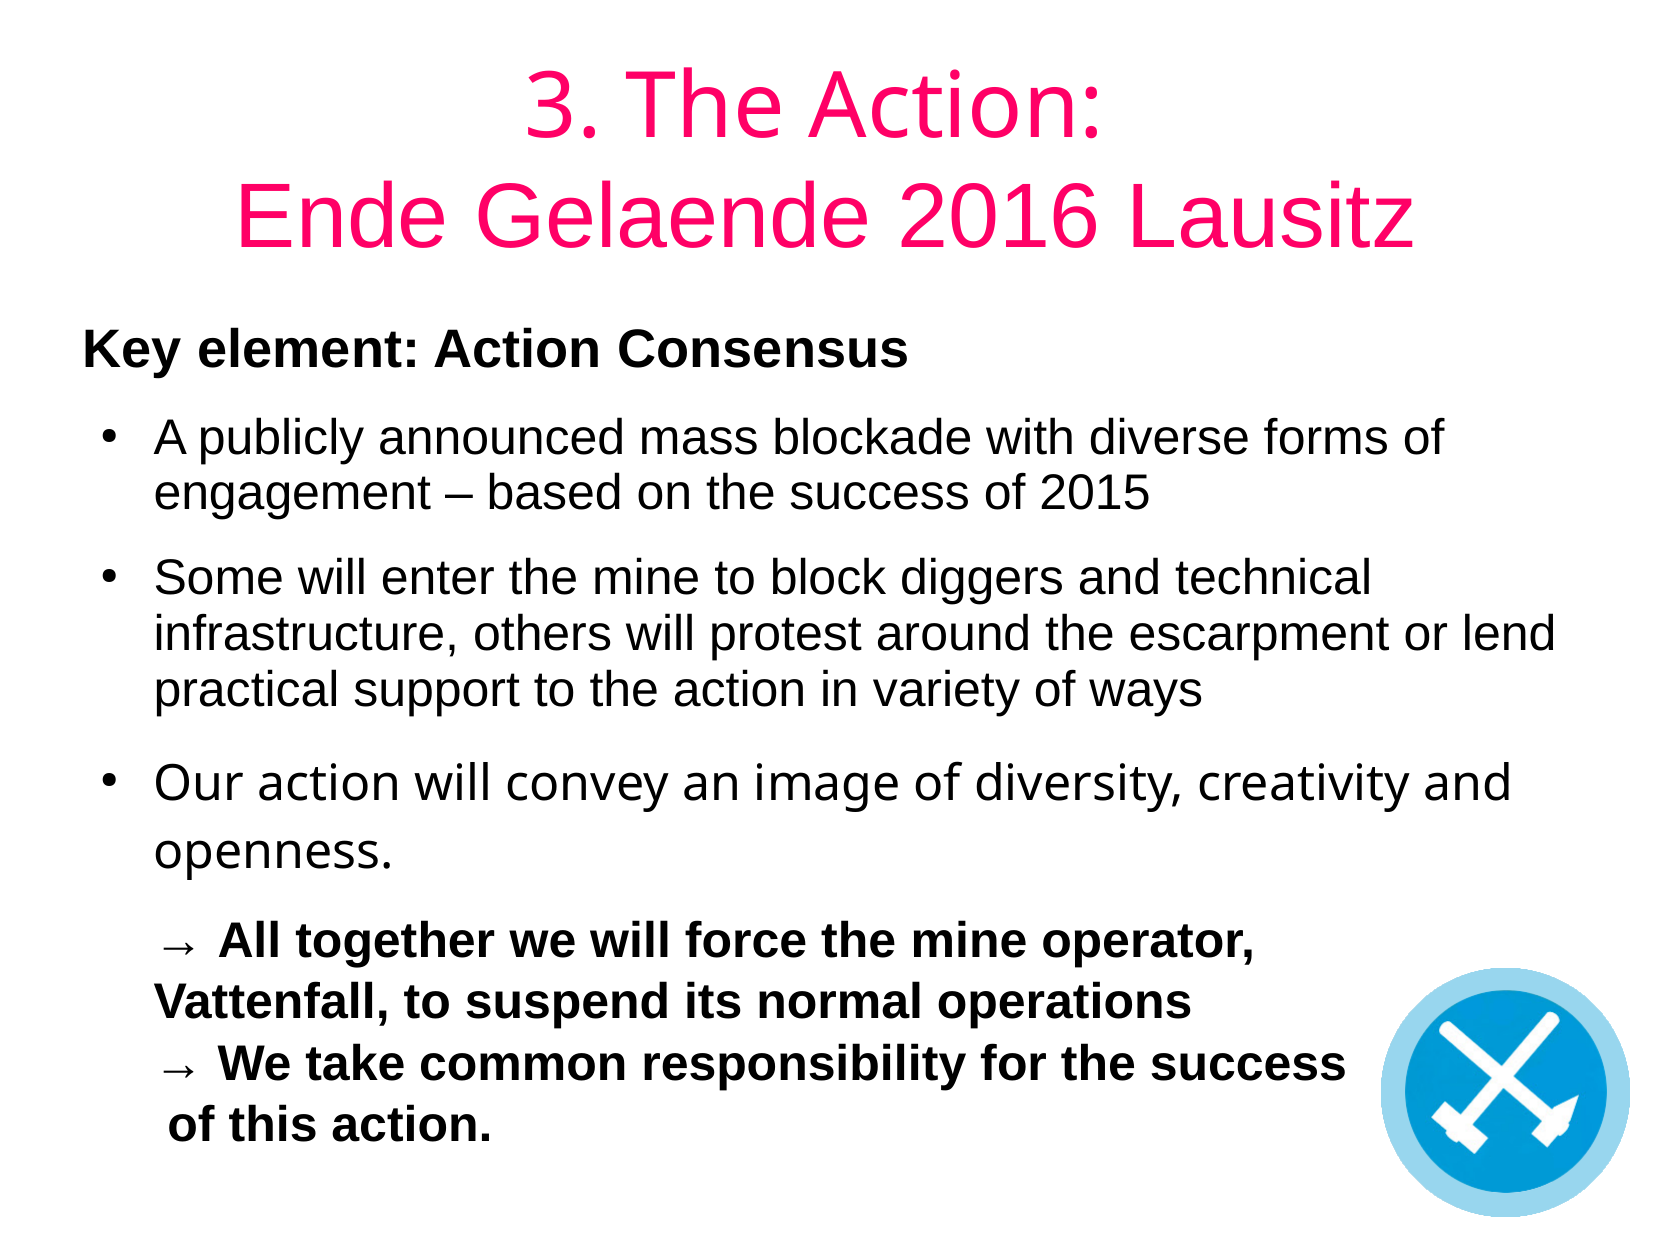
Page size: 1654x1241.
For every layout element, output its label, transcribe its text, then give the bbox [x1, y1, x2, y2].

list Key element: Action Consensus A publicly announced mass blockade with diverse forms of engagement – based on the success of 2015 Some will enter the mine to block diggers and technical infrastructure, others will protest around the escarpment or lend practical support to the action in variety of ways Our action will convey an image of diversity, creativity and openness. → All together we will force the mine operator, Vattenfall, to suspend its normal operations → We take common responsibility for the success of this action. [82, 318, 1571, 1201]
picture [1381, 968, 1630, 1217]
title 3. The Action: Ende Gelaende 2016 Lausitz [82, 43, 1571, 263]
